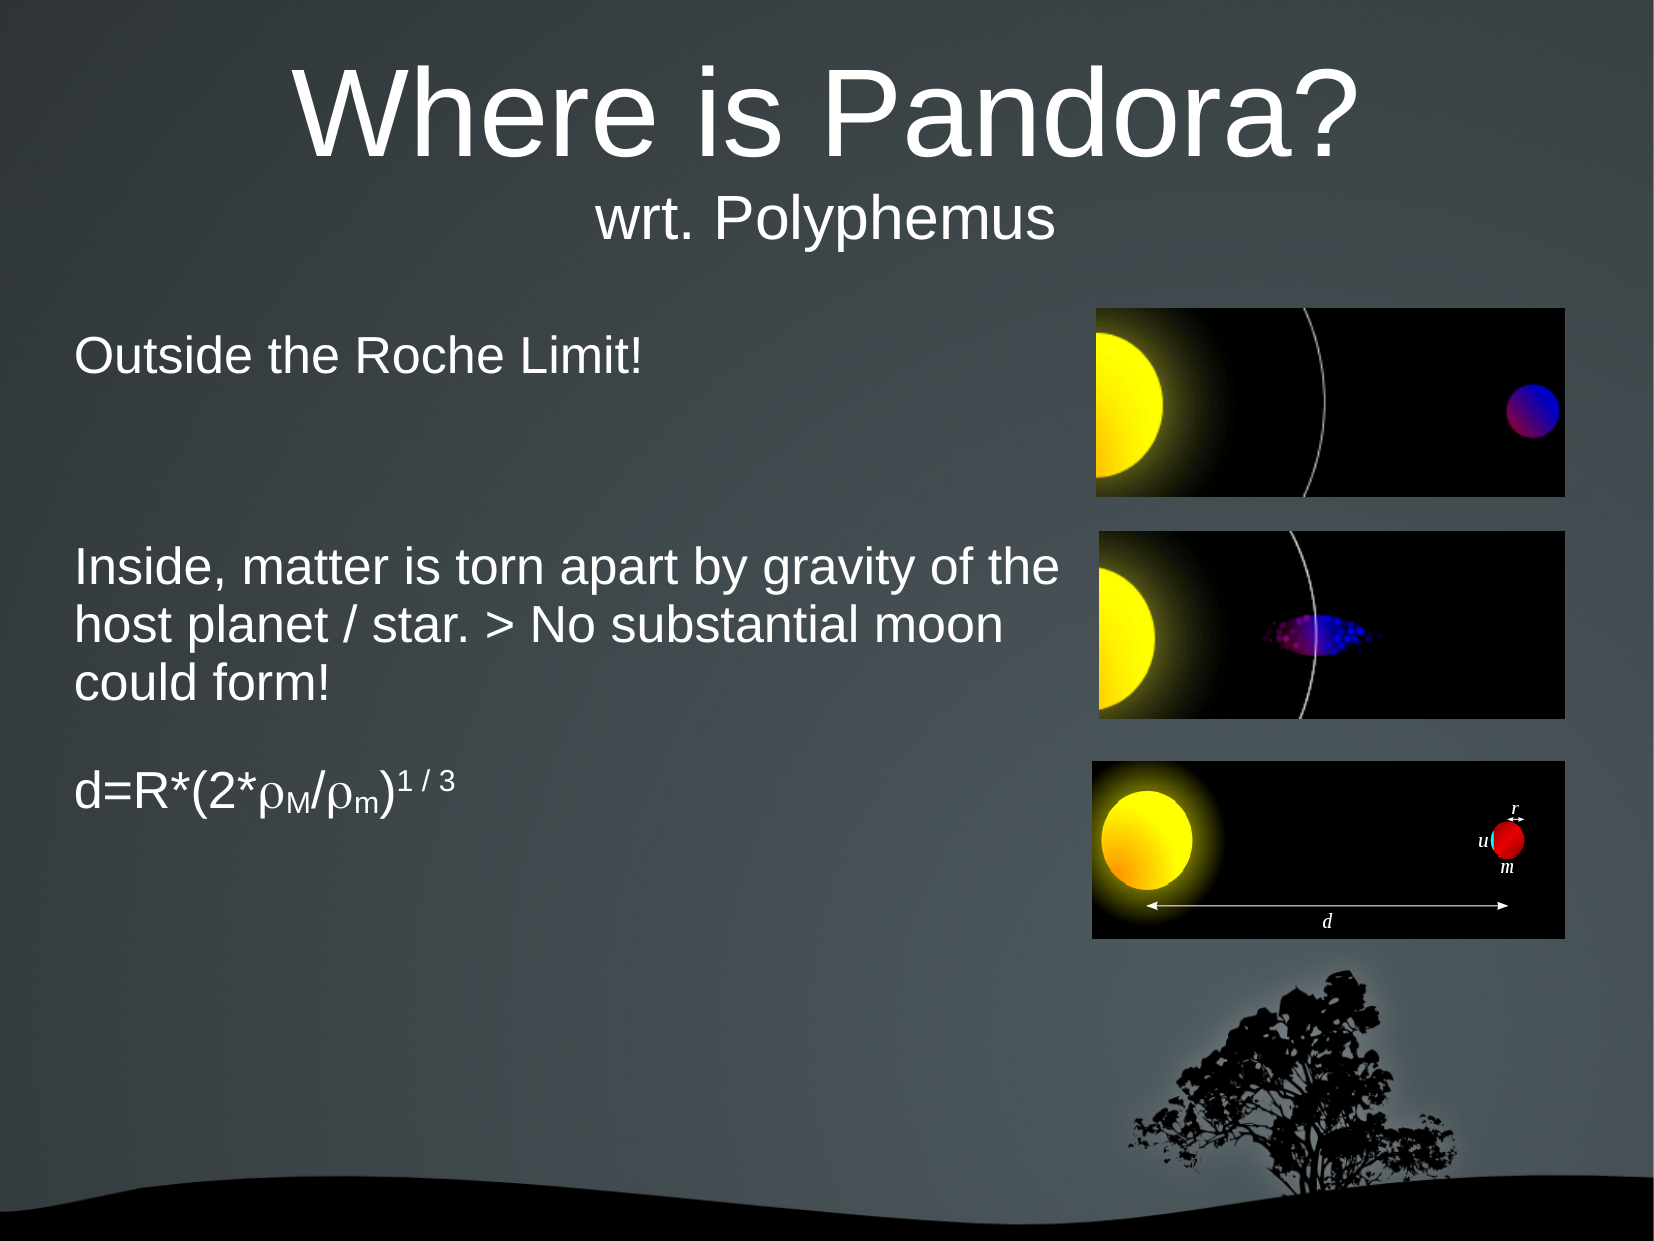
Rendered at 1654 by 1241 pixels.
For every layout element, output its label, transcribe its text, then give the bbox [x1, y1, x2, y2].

text_box Inside, matter is torn apart by gravity of the host planet / star. > No substantial moon could form! [59, 530, 1076, 720]
text_box Outside the Roche Limit! [59, 318, 659, 392]
picture [0, 0, 1654, 1241]
text_box d=R*(2*rM/rm)1 / 3 [59, 754, 471, 851]
text_box Where is Pandora? wrt. Polyphemus [194, 35, 1459, 260]
